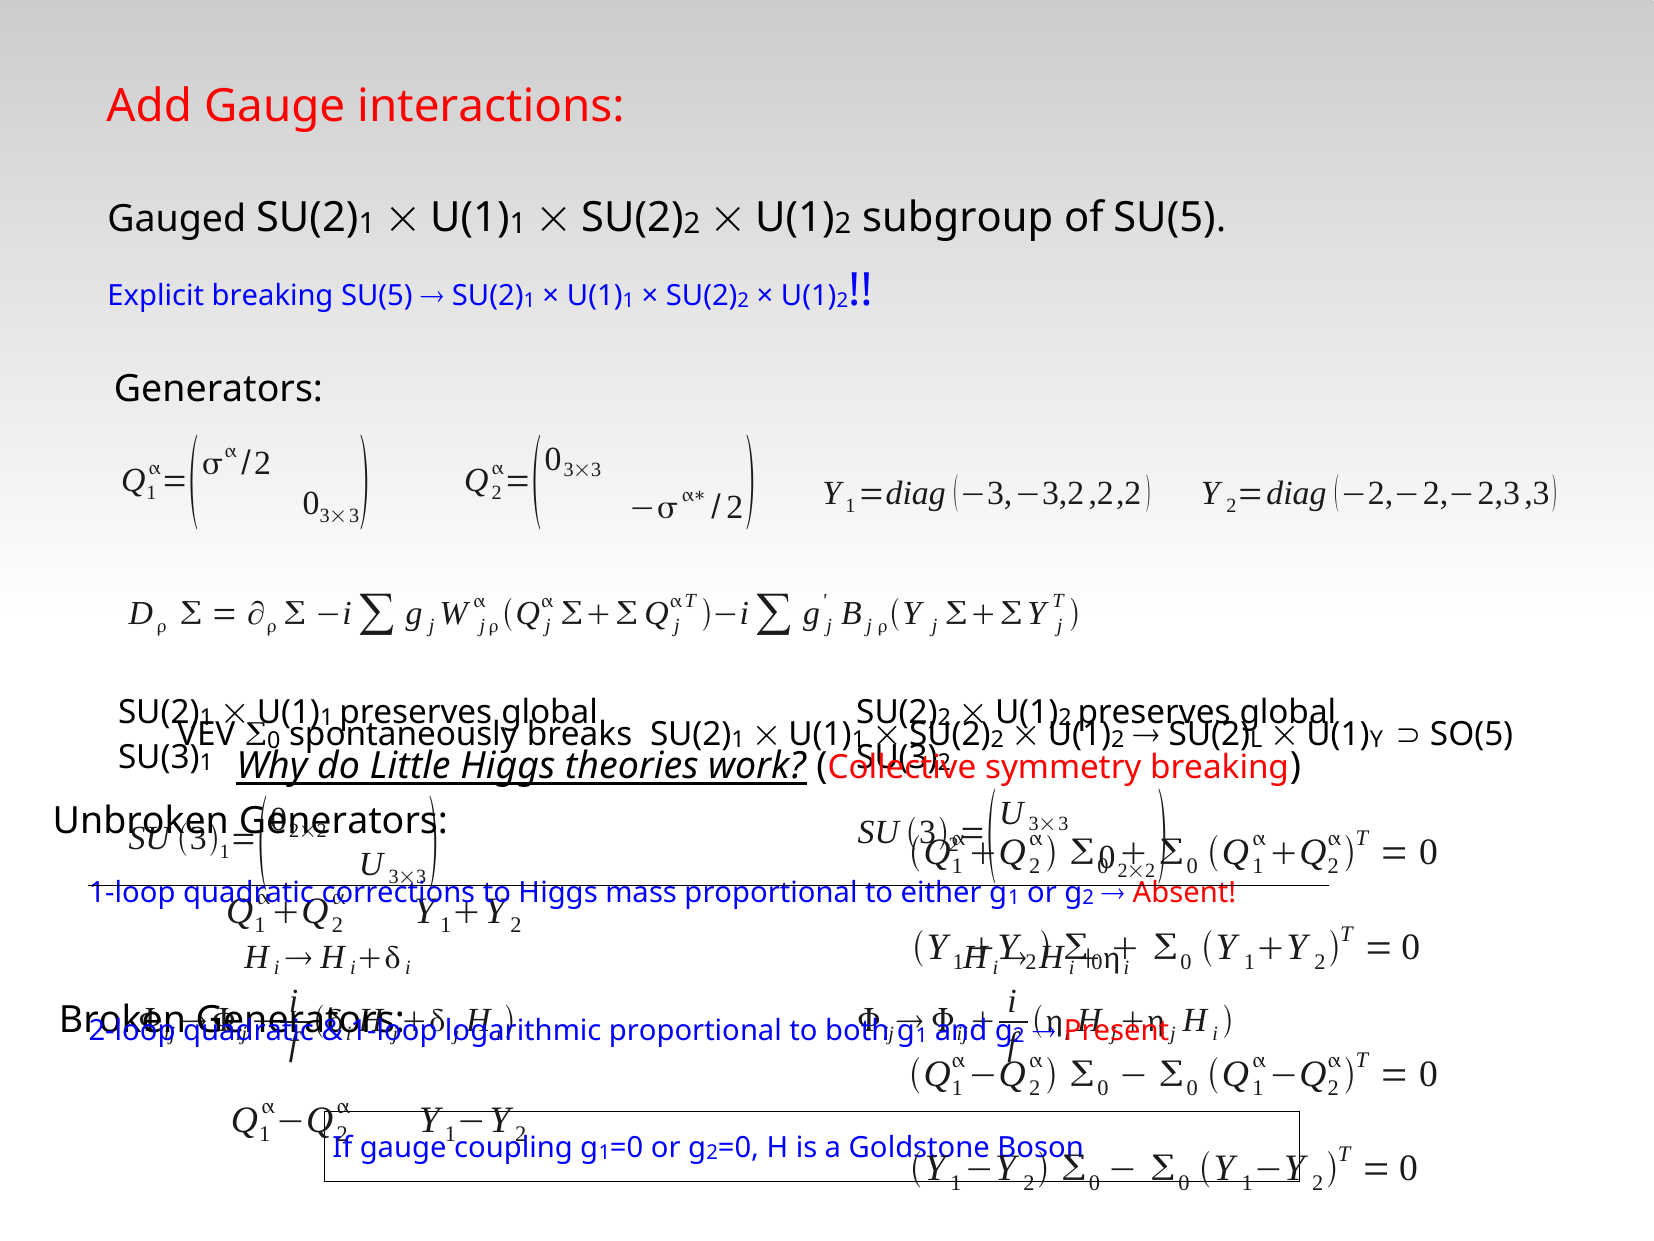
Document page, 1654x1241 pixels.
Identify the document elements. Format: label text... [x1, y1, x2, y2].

text_box Broken Generators: [59, 983, 88, 1053]
chart [813, 472, 1159, 517]
text_box Add Gauge interactions: [106, 29, 1063, 178]
chart [455, 431, 764, 532]
chart [221, 1094, 537, 1147]
text_box SU(2)1 × U(1)1 preserves global SU(3)1 [118, 698, 177, 768]
text_box Why do Little Higgs theories work? (Collective symmetry breaking) [236, 702, 1371, 827]
chart [900, 1063, 1447, 1101]
chart [130, 926, 532, 982]
text_box Generators: [113, 352, 1152, 422]
text_box Unbroken Generators: [52, 784, 467, 854]
text_box Gauged SU(2)1 × U(1)1 × SU(2)2 × U(1)2 subgroup of SU(5). [107, 177, 1525, 253]
text_box VEV 0 spontaneously breaks SU(2)1 × U(1)1 × SU(2)2 × U(1)2  SU(2)L × U(1)Y  SO(5) [177, 698, 1565, 768]
chart [118, 590, 1088, 638]
text_box Explicit breaking SU(5)  SU(2)1 × U(1)1 × SU(2)2 × U(1)2!! [107, 250, 1171, 325]
chart [1192, 472, 1565, 517]
chart [849, 926, 1431, 982]
text_box If gauge coupling g1=0 or g2=0, H is a Goldstone Boson [324, 1111, 1300, 1182]
text_box 1-loop quadratic corrections to Higgs mass proportional to either g1 or g2  Absent! [88, 856, 1536, 926]
chart [112, 431, 380, 532]
text_box 2-loop quadratic & 1-loop logarithmic proportional to both g1 and g2  Present [88, 982, 1477, 1063]
chart [847, 826, 1447, 856]
chart [901, 1143, 1428, 1196]
